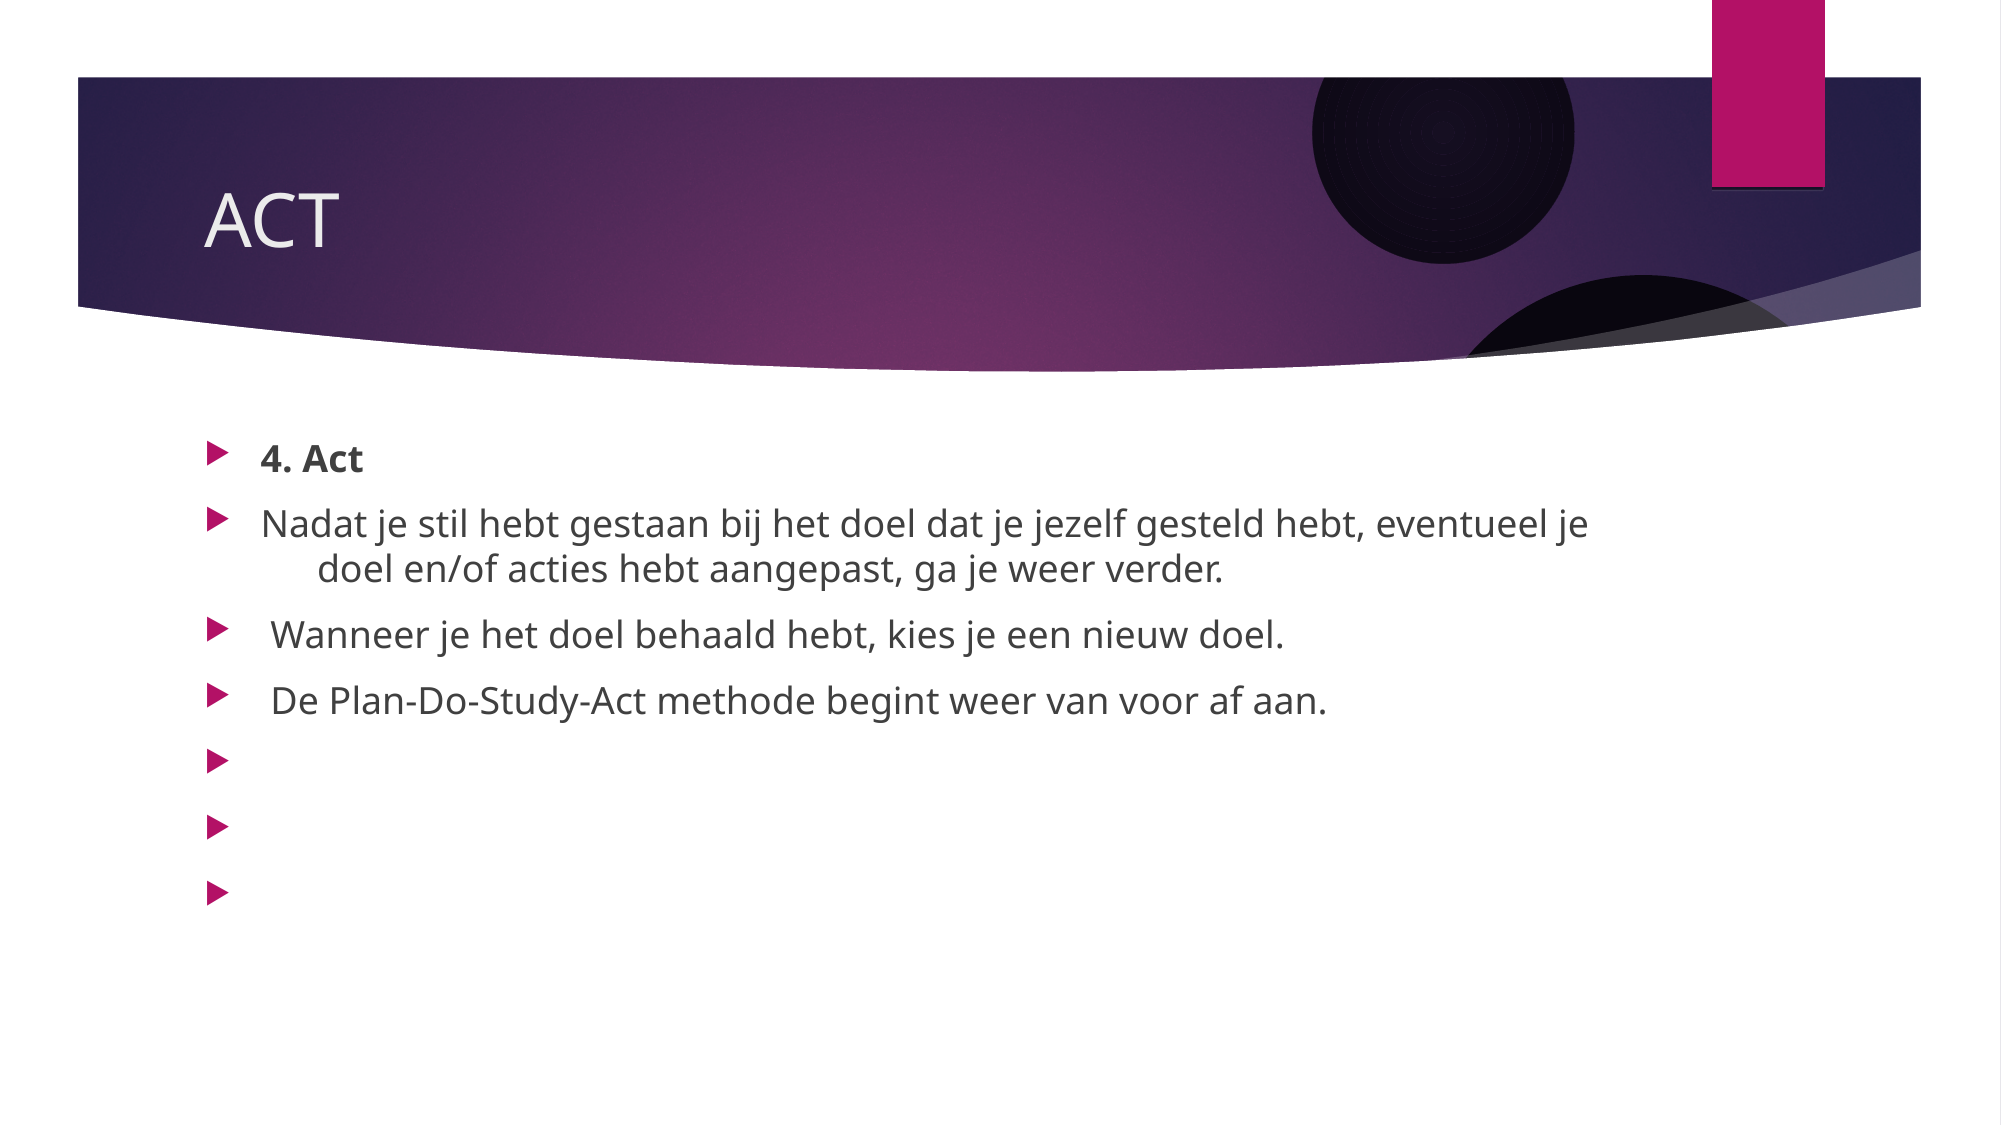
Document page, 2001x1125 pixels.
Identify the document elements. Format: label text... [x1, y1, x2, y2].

title ACT [189, 159, 1627, 276]
list 4. Act Nadat je stil hebt gestaan bij het doel dat je jezelf gesteld hebt, eventueel je doel en/of acties hebt aangepast, ga je weer verder. Wanneer je het doel behaald hebt, kies je een nieuw doel. De Plan-Do-Study-Act methode begint weer van voor af aan. [189, 427, 1638, 988]
